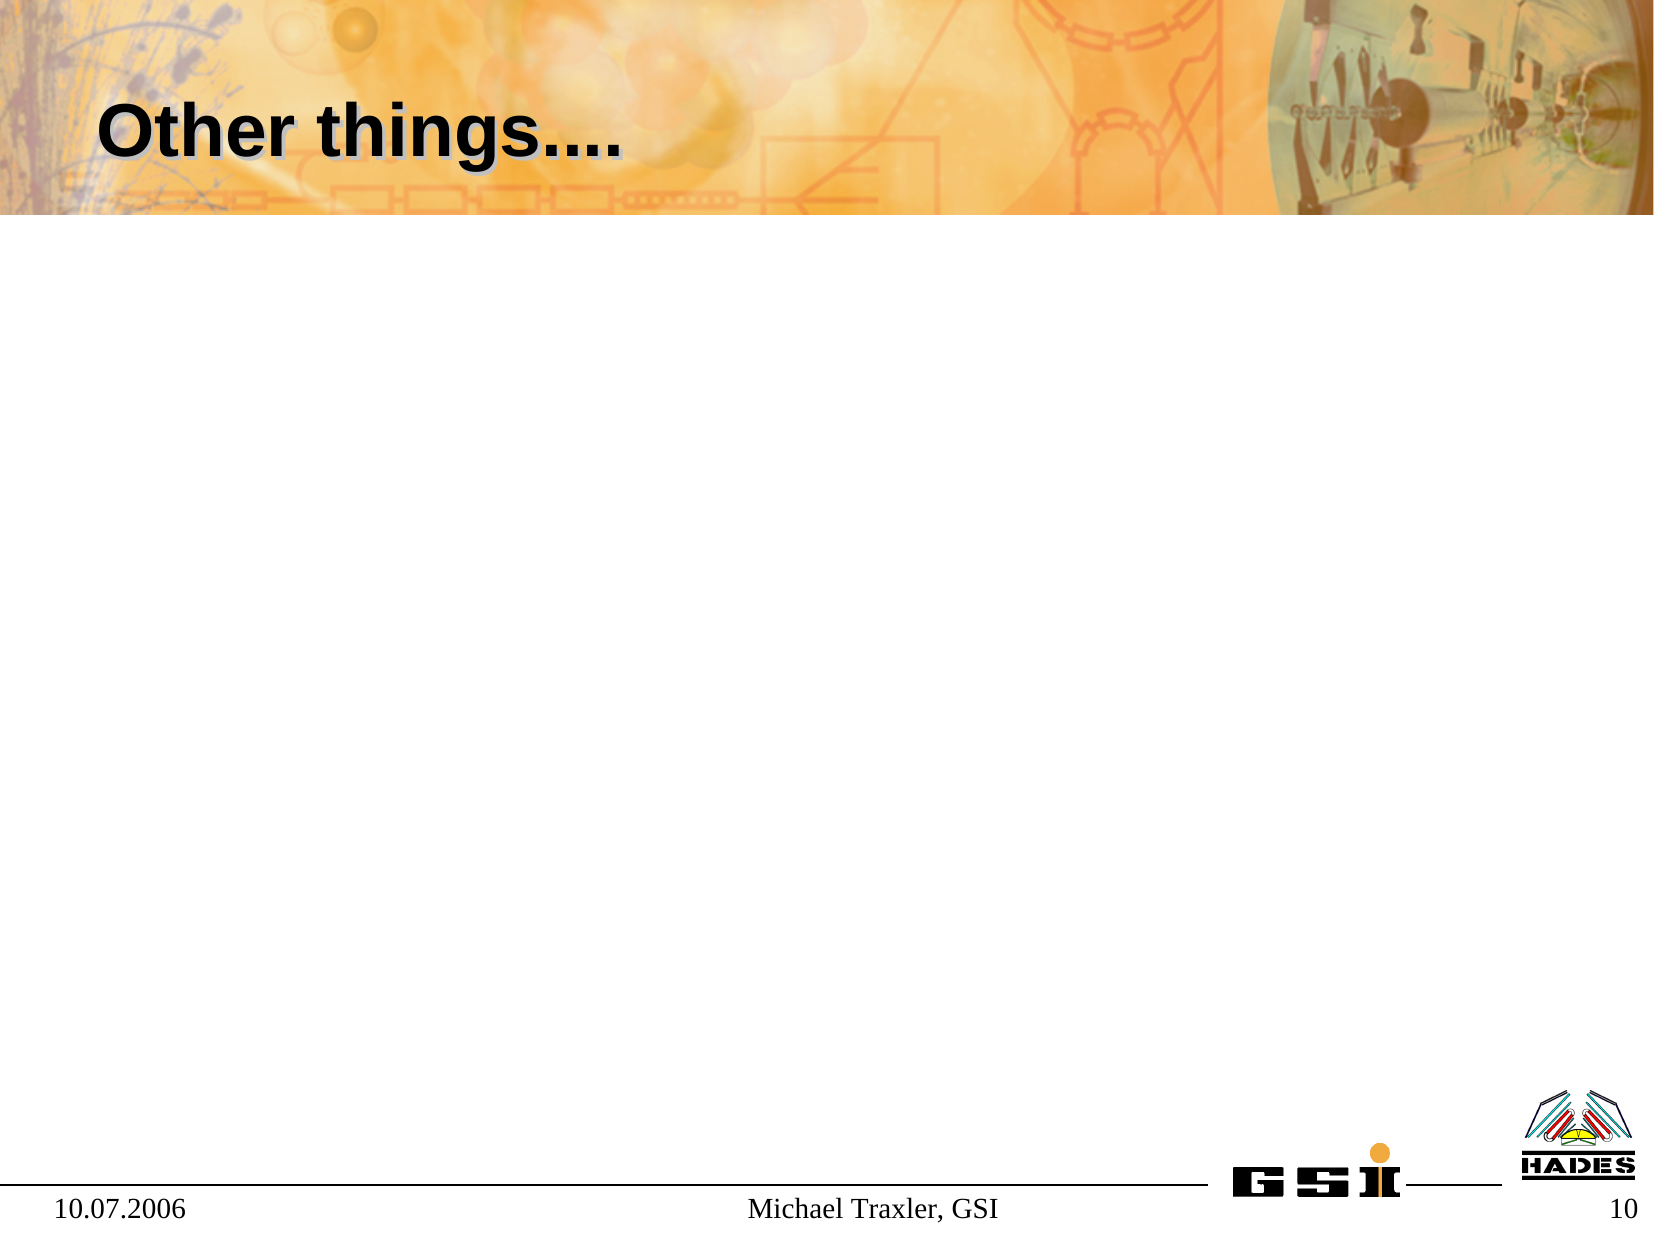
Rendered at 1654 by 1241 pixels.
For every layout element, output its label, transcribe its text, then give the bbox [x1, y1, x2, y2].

picture [1522, 1090, 1635, 1180]
picture [1233, 1143, 1400, 1197]
picture [0, 0, 1654, 215]
title Other things.... [96, 27, 1502, 235]
